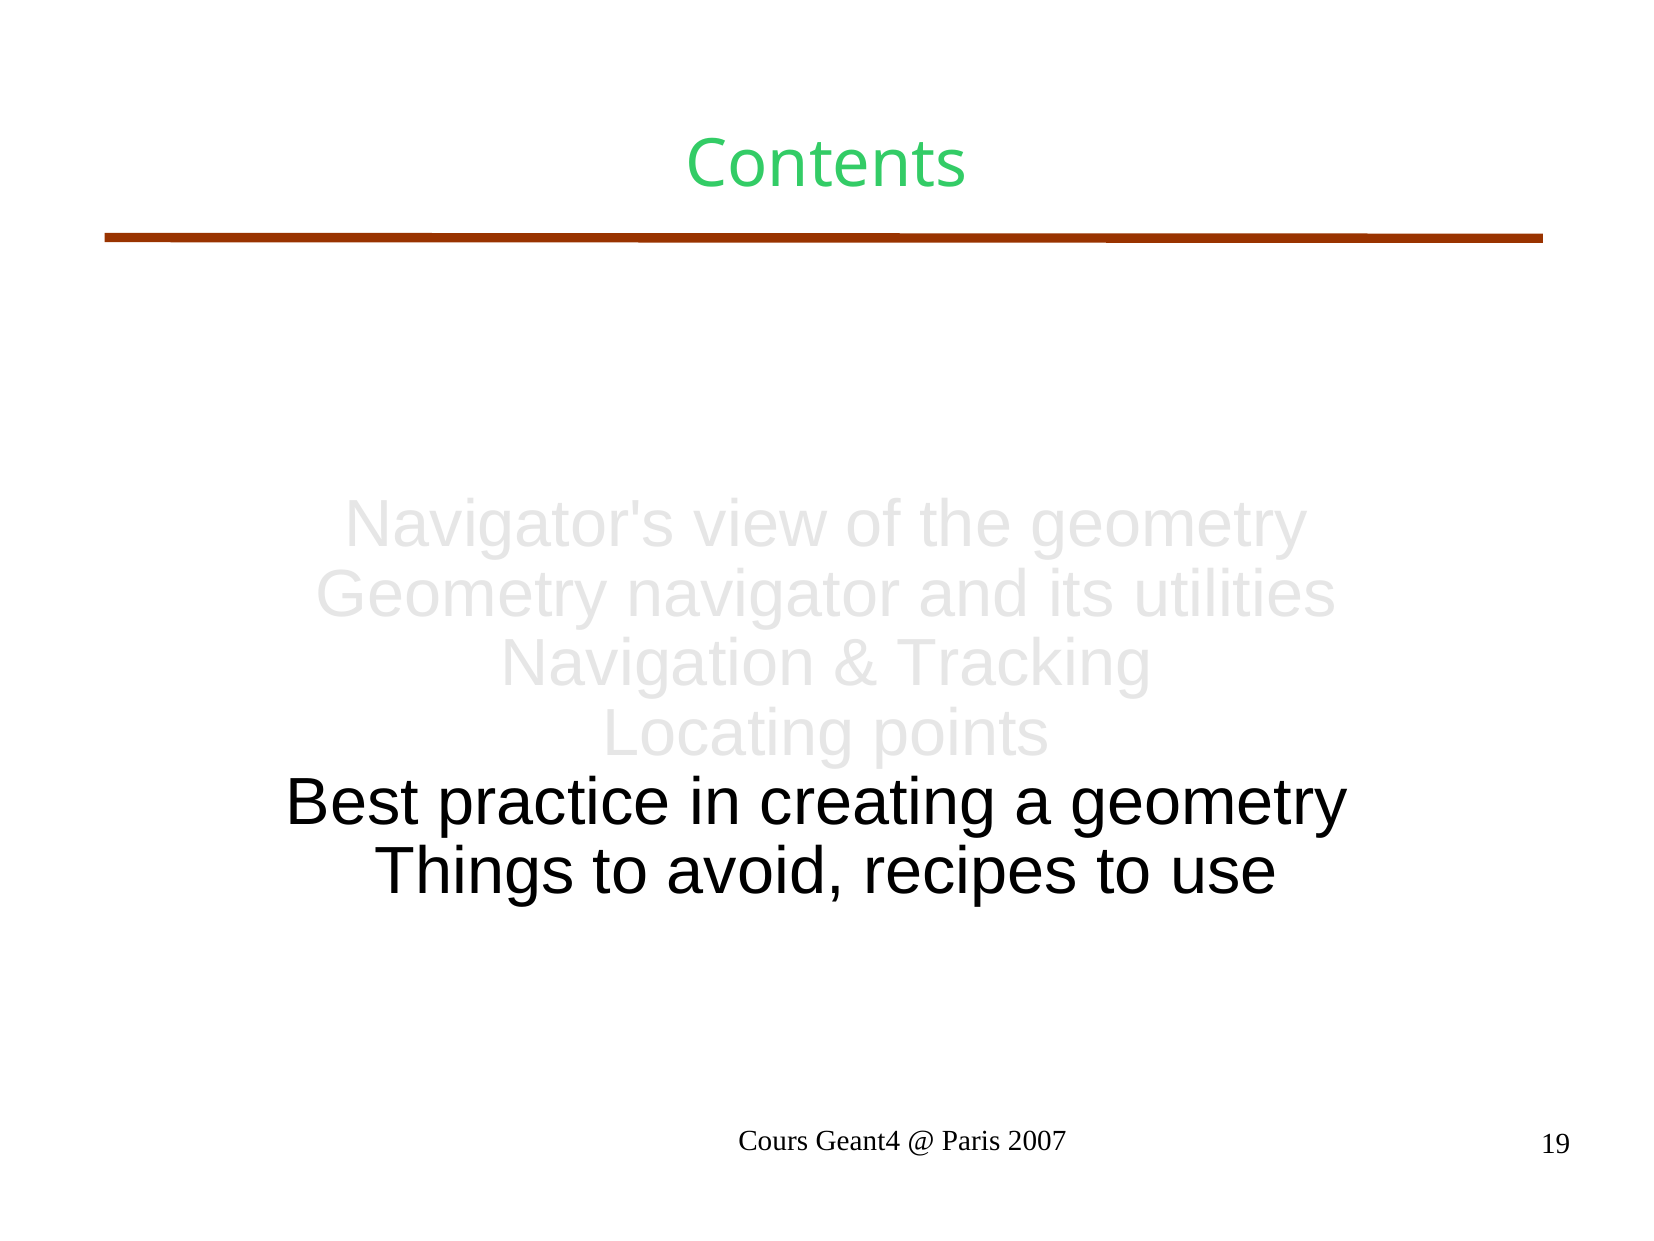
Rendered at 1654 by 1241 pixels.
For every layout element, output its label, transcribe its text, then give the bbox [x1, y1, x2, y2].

subtitle Navigator's view of the geometry Geometry navigator and its utilities Navigation & Tracking Locating points Best practice in creating a geometry Things to avoid, recipes to use [82, 290, 1571, 1109]
title Contents [82, 49, 1571, 257]
